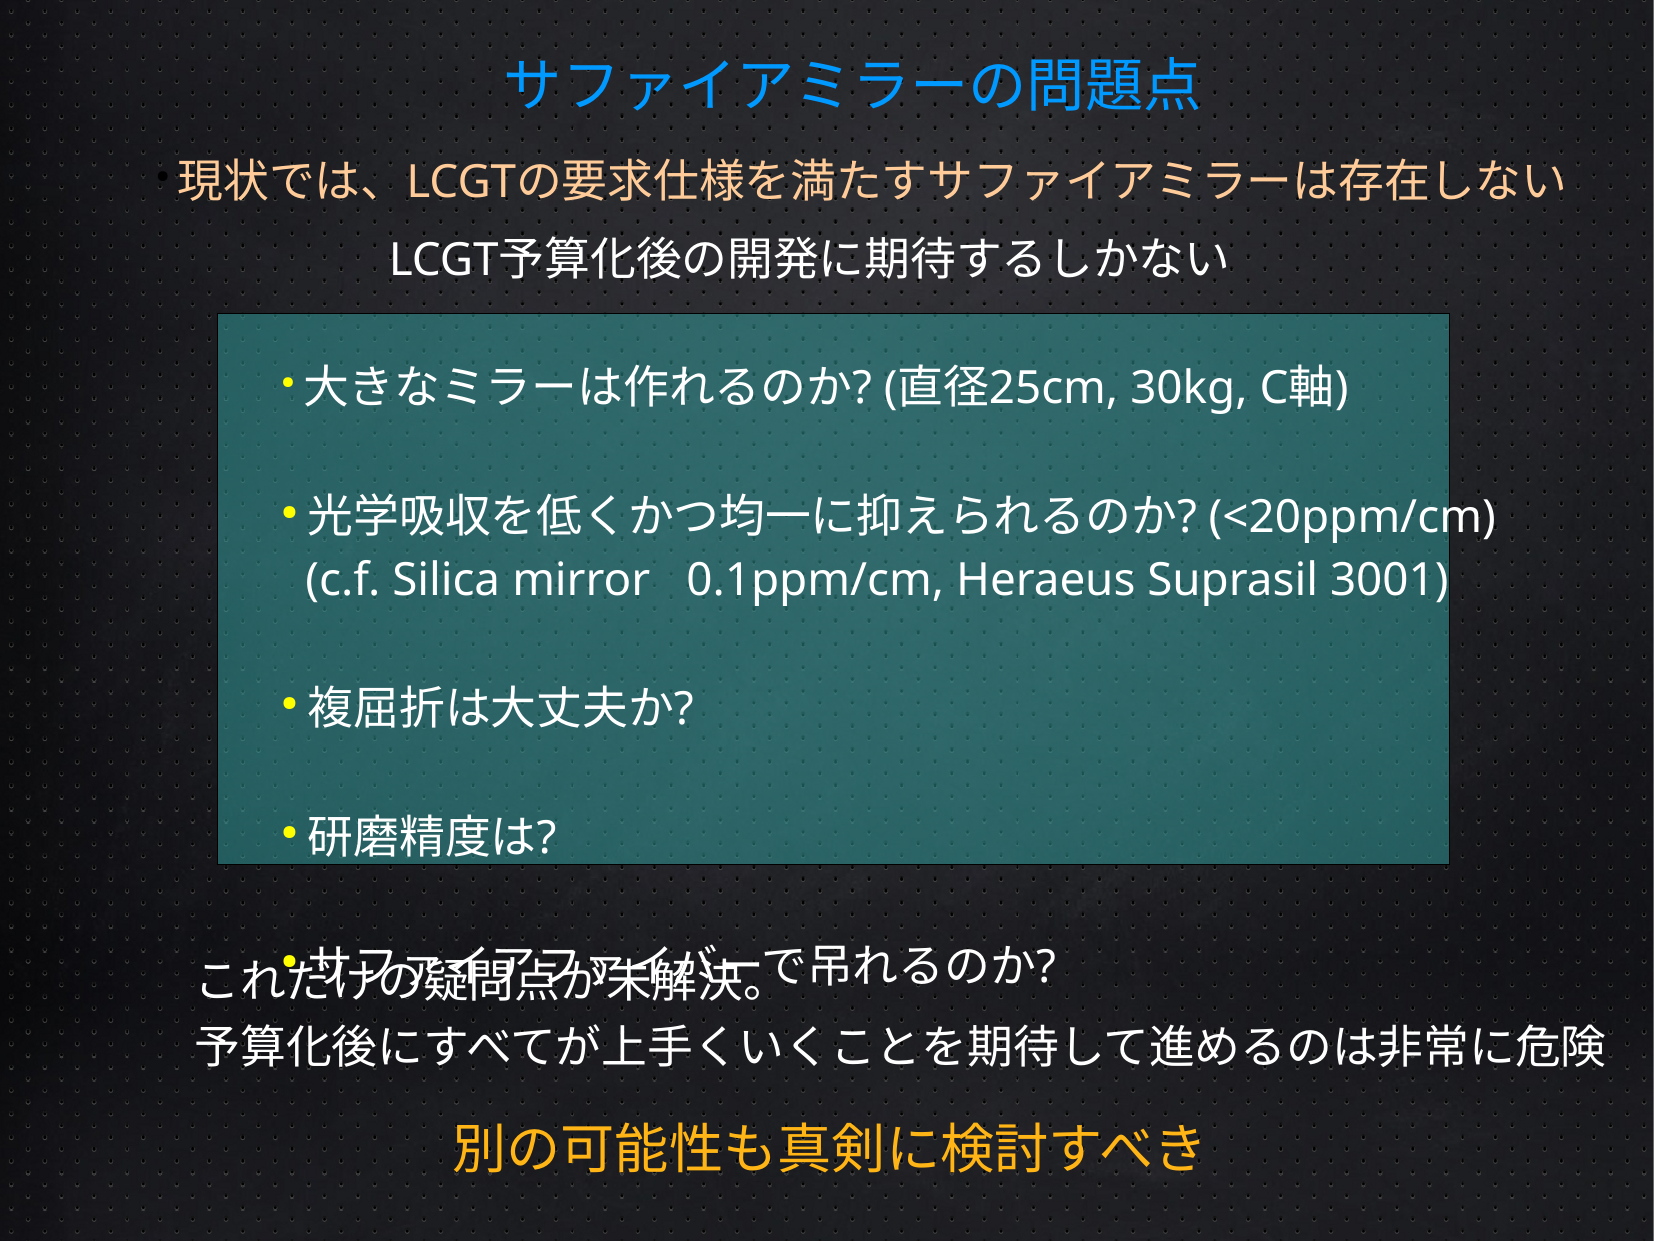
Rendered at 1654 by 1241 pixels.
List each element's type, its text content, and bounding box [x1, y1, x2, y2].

text_box 大きなミラーは作れるのか? (直径25cm, 30kg, C軸) 光学吸収を低くかつ均一に抑えられるのか? (<20ppm/cm) (c.f. Silica mirror 0.1ppm/cm, Heraeus Suprasil 3001) 複屈折は大丈夫か? 研磨精度は? サファイアファイバーで吊れるのか? [266, 343, 1437, 817]
text_box サファイアミラーの問題点 [489, 31, 1144, 105]
text_box [217, 313, 1450, 865]
text_box 別の可能性も真剣に検討すべき [437, 1097, 1203, 1167]
text_box LCGT予算化後の開発に期待するしかない [374, 214, 1221, 276]
text_box 現状では、LCGTの要求仕様を満たすサファイアミラーは存在しない [141, 136, 1483, 198]
text_box これだけの疑問点が未解決。 予算化後にすべてが上手くいくことを期待して進めるのは非常に危険 [179, 936, 1527, 1044]
picture [0, 0, 1654, 1241]
